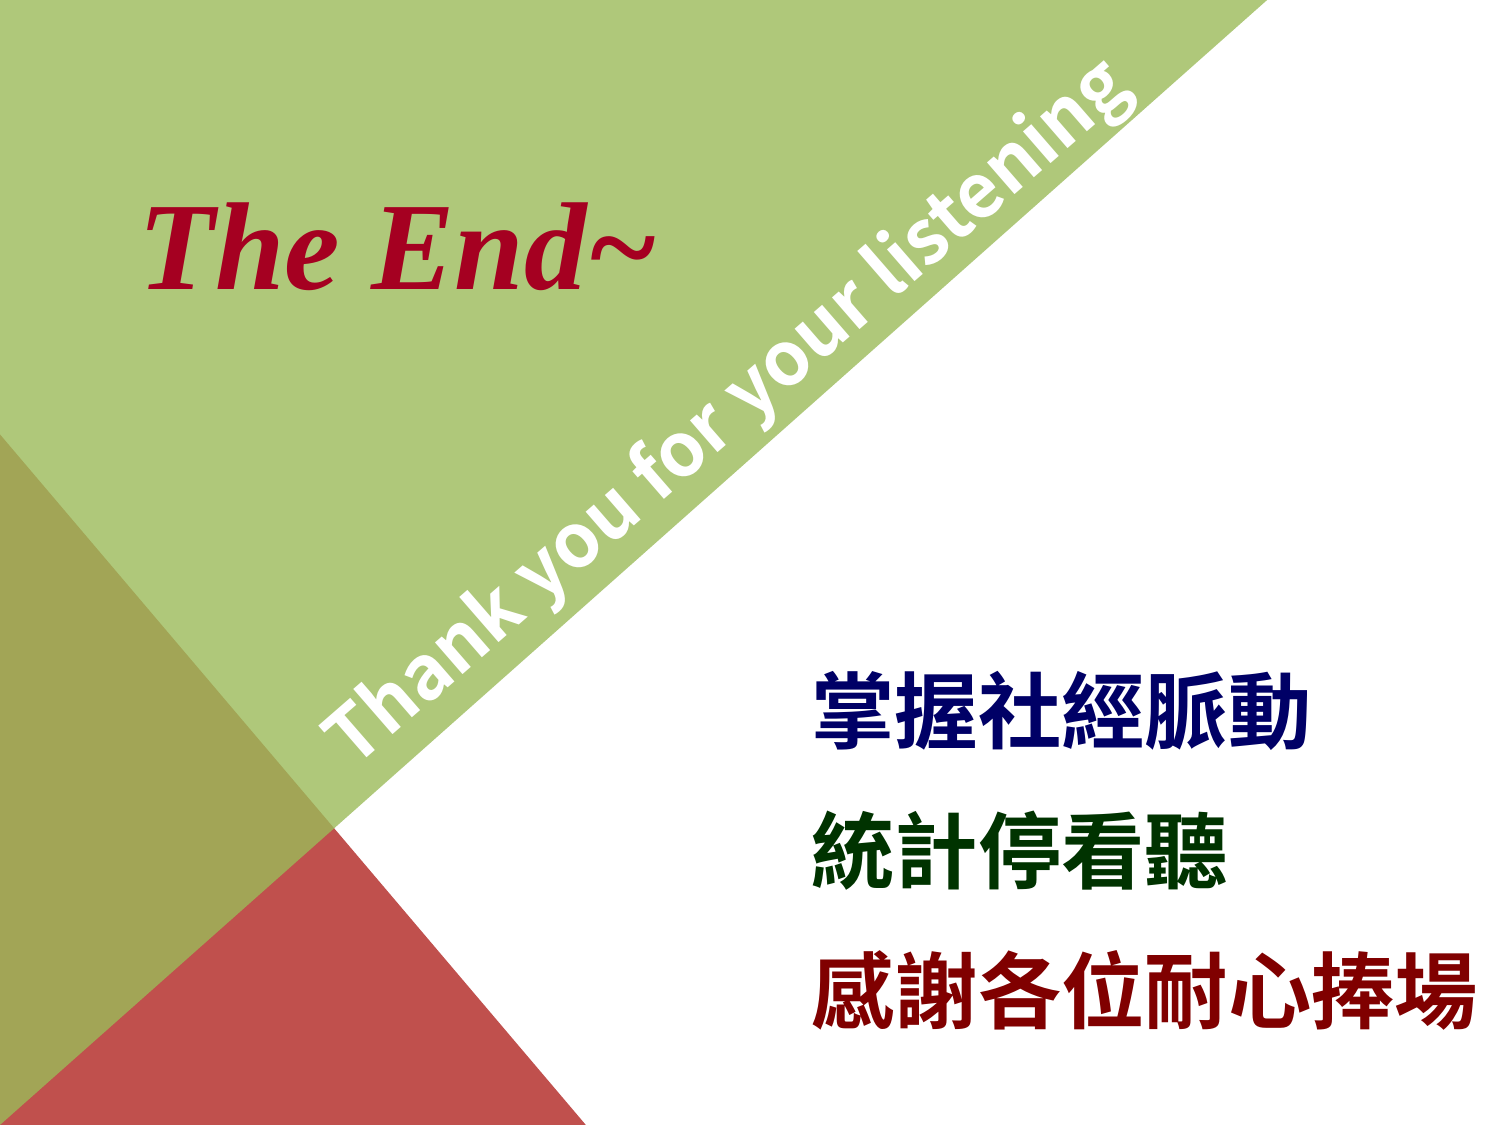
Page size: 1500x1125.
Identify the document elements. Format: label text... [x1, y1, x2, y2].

title The End~ [123, 148, 679, 315]
list Thank you for your listening [288, 8, 1171, 795]
text_box 掌握社經脈動 統計停看聽 感謝各位耐心捧場 [797, 612, 1495, 1125]
